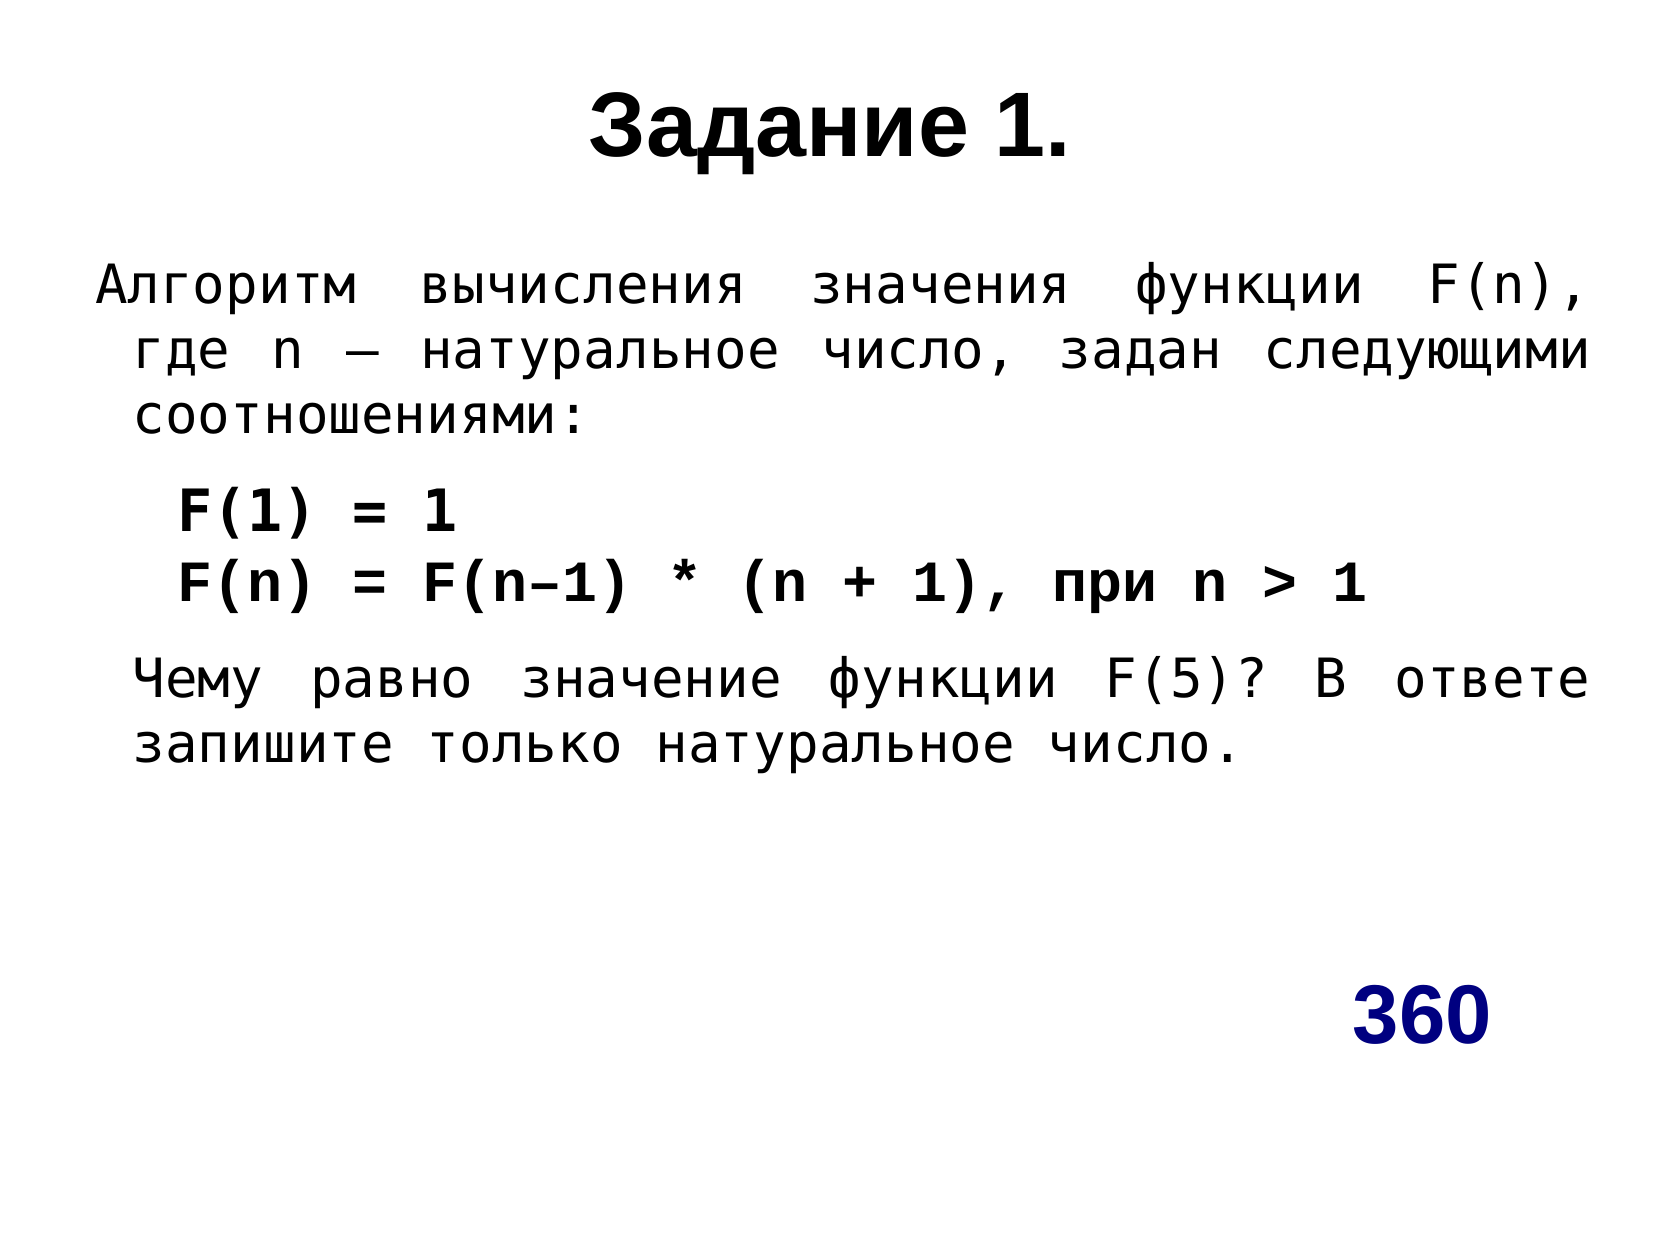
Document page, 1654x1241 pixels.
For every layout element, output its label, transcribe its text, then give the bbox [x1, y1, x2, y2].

list Алгоритм вычисления значения функции F(n), где n – натуральное число, задан следующими соотношениями: F(1) = 1 F(n) = F(n–1) * (n + 1), при n > 1 Чему равно значение функции F(5)? В ответе запишите только натуральное число. [58, 241, 1609, 1194]
title Задание 1. [82, 45, 1571, 241]
text_box 360 [1313, 960, 1532, 1117]
